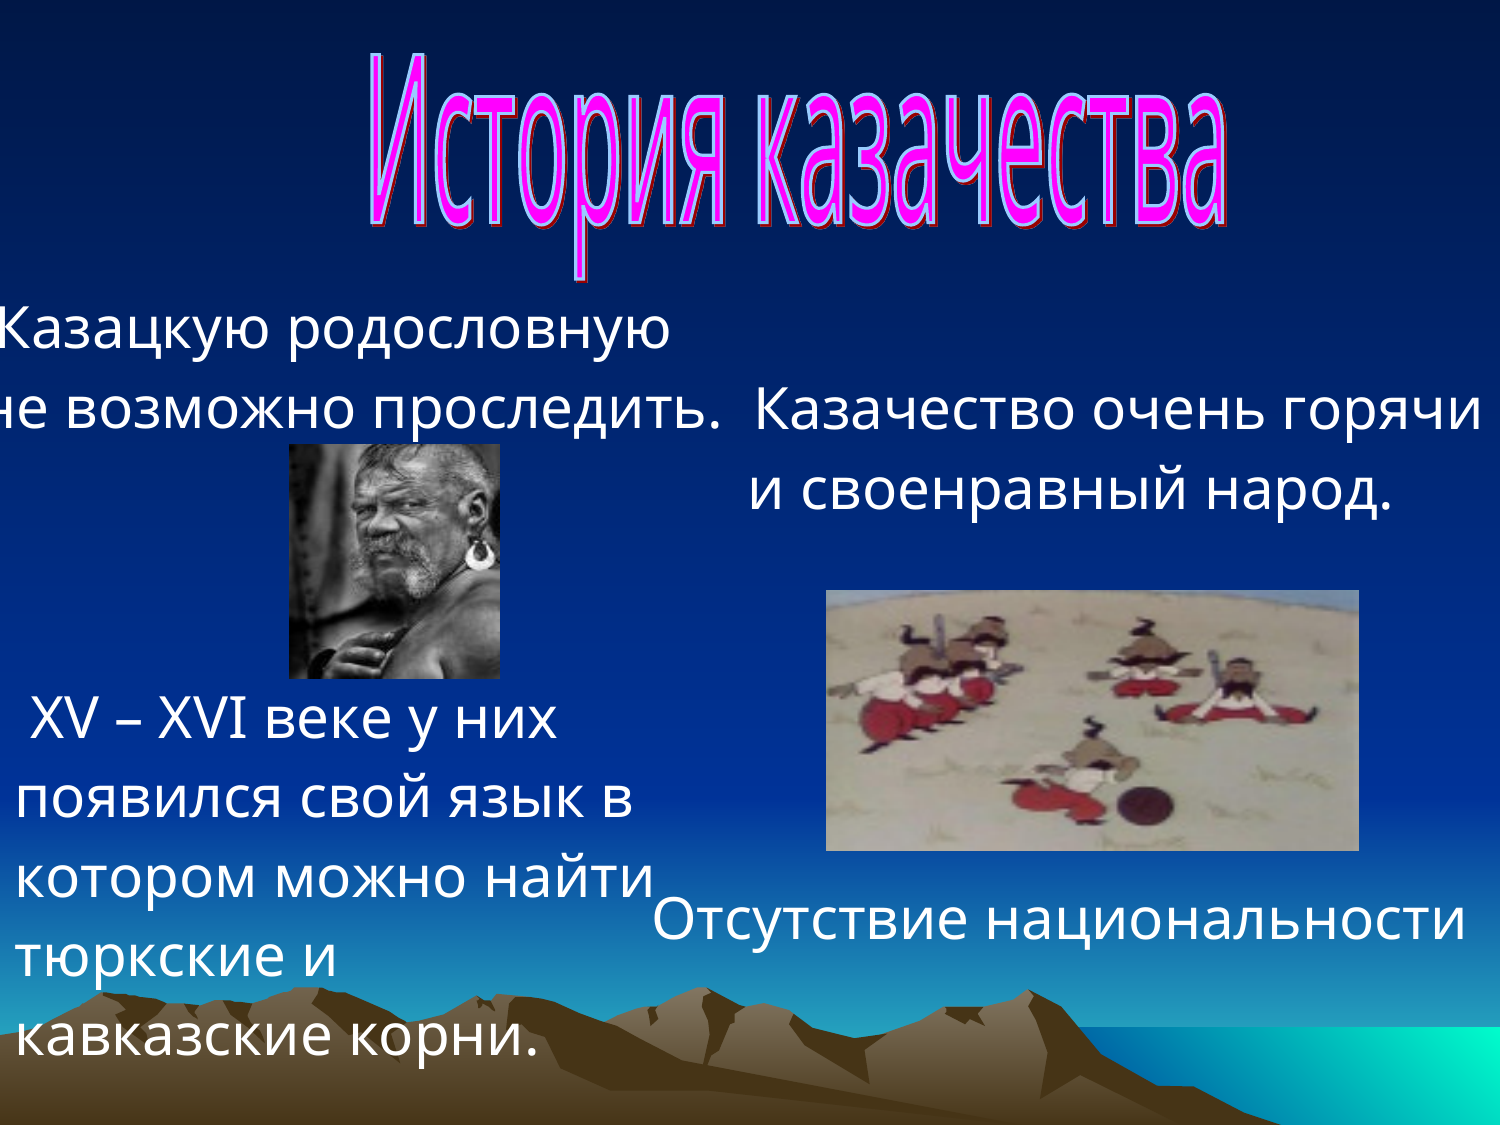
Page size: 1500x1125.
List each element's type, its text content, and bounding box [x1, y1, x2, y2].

text_box История казачества [999, 94, 1041, 225]
text_box История казачества [850, 94, 888, 225]
text_box Казачество очень горячи и своенравный народ. [717, 354, 1499, 535]
text_box Казацкую родословную не возможно проследить. [0, 278, 738, 453]
text_box История казачества [1184, 94, 1223, 225]
picture [289, 444, 500, 679]
text_box История казачества [947, 96, 988, 223]
text_box История казачества [1049, 94, 1085, 225]
picture [826, 590, 1359, 851]
text_box XV – XVI веке у них появился свой язык в котором можно найти тюркские и кавказские корни. [0, 668, 697, 1081]
text_box Отсутствие национальности [636, 869, 1483, 965]
text_box История казачества [436, 94, 471, 225]
text_box История казачества [802, 94, 841, 225]
text_box История казачества [1088, 96, 1128, 223]
text_box История казачества [1136, 96, 1177, 223]
text_box История казачества [630, 96, 672, 223]
text_box История казачества [575, 94, 618, 278]
text_box История казачества [759, 96, 798, 223]
text_box История казачества [519, 94, 564, 225]
text_box История казачества [372, 54, 423, 223]
text_box История казачества [475, 96, 514, 223]
text_box История казачества [895, 94, 934, 225]
text_box История казачества [680, 96, 722, 223]
